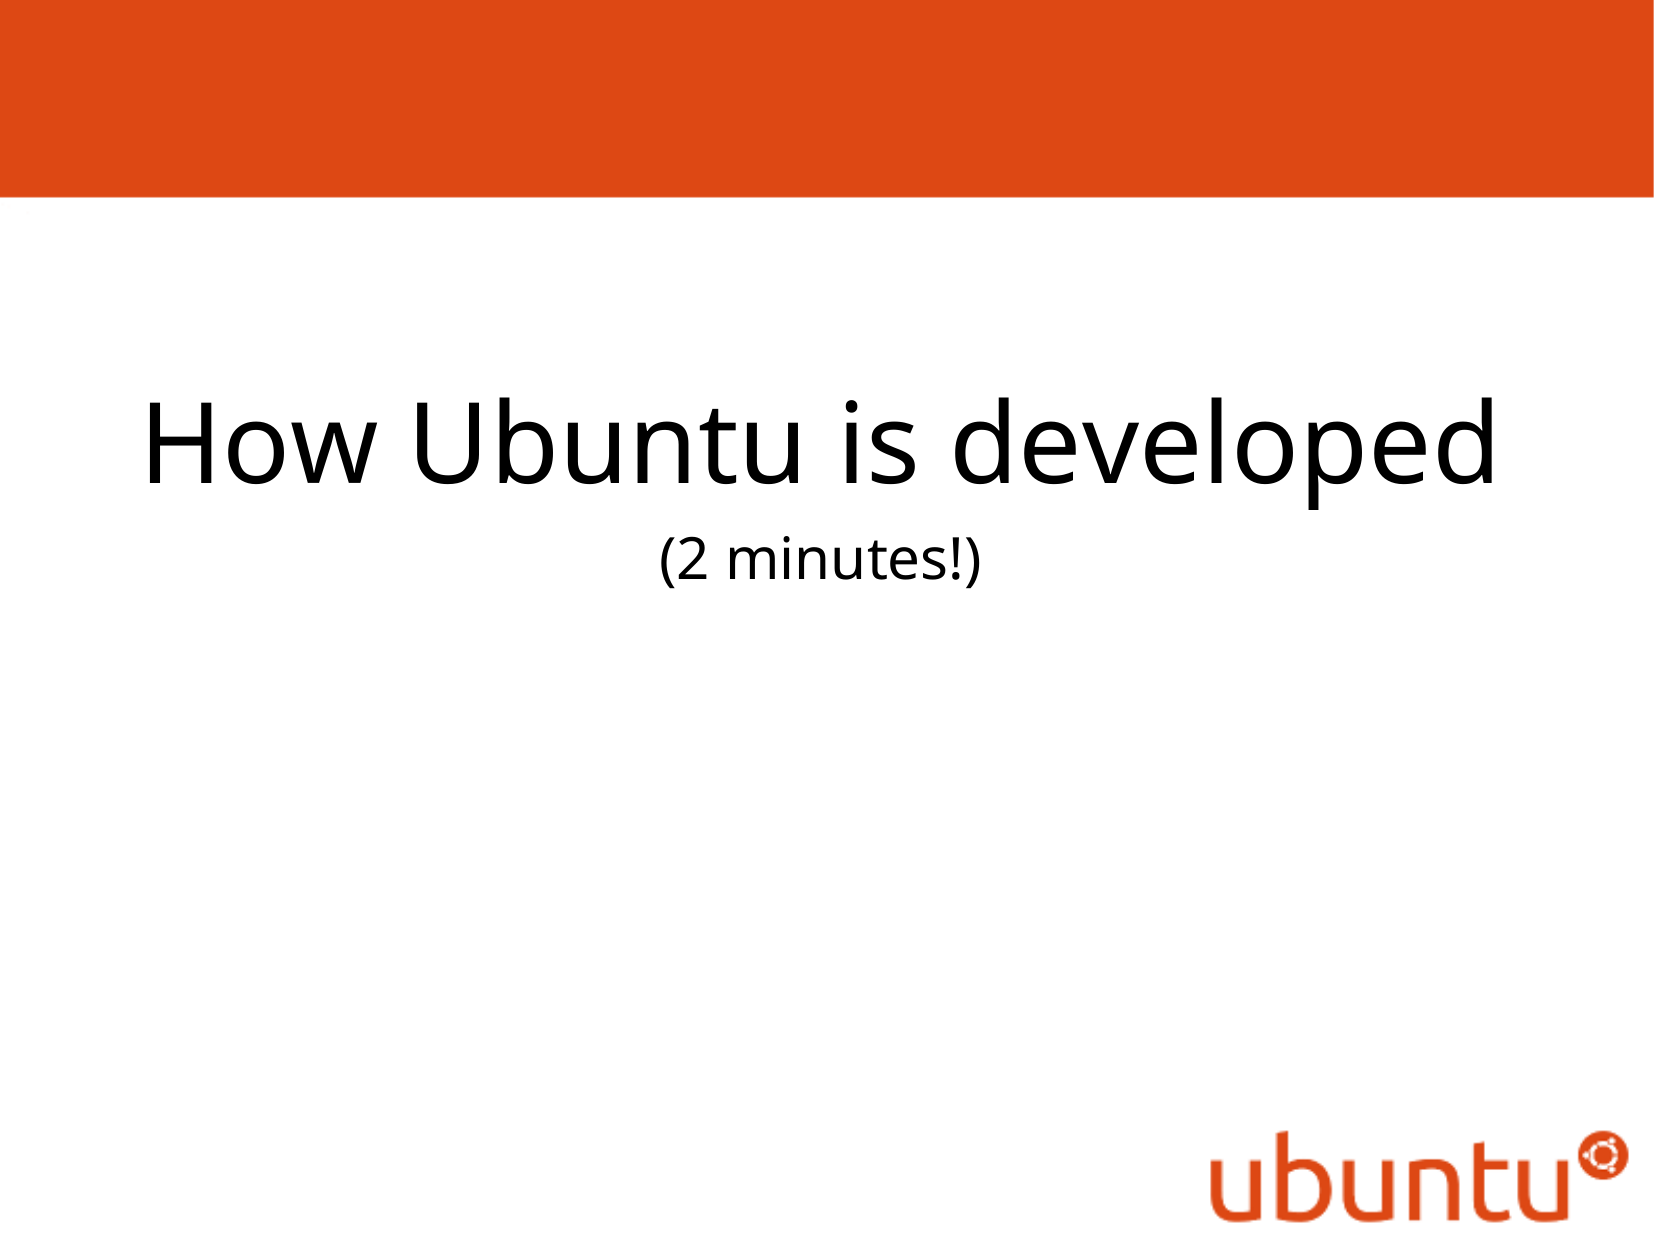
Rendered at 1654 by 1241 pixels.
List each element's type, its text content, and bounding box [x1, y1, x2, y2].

subtitle How Ubuntu is developed (2 minutes!) [76, 0, 1565, 1109]
picture [0, 0, 1654, 1241]
